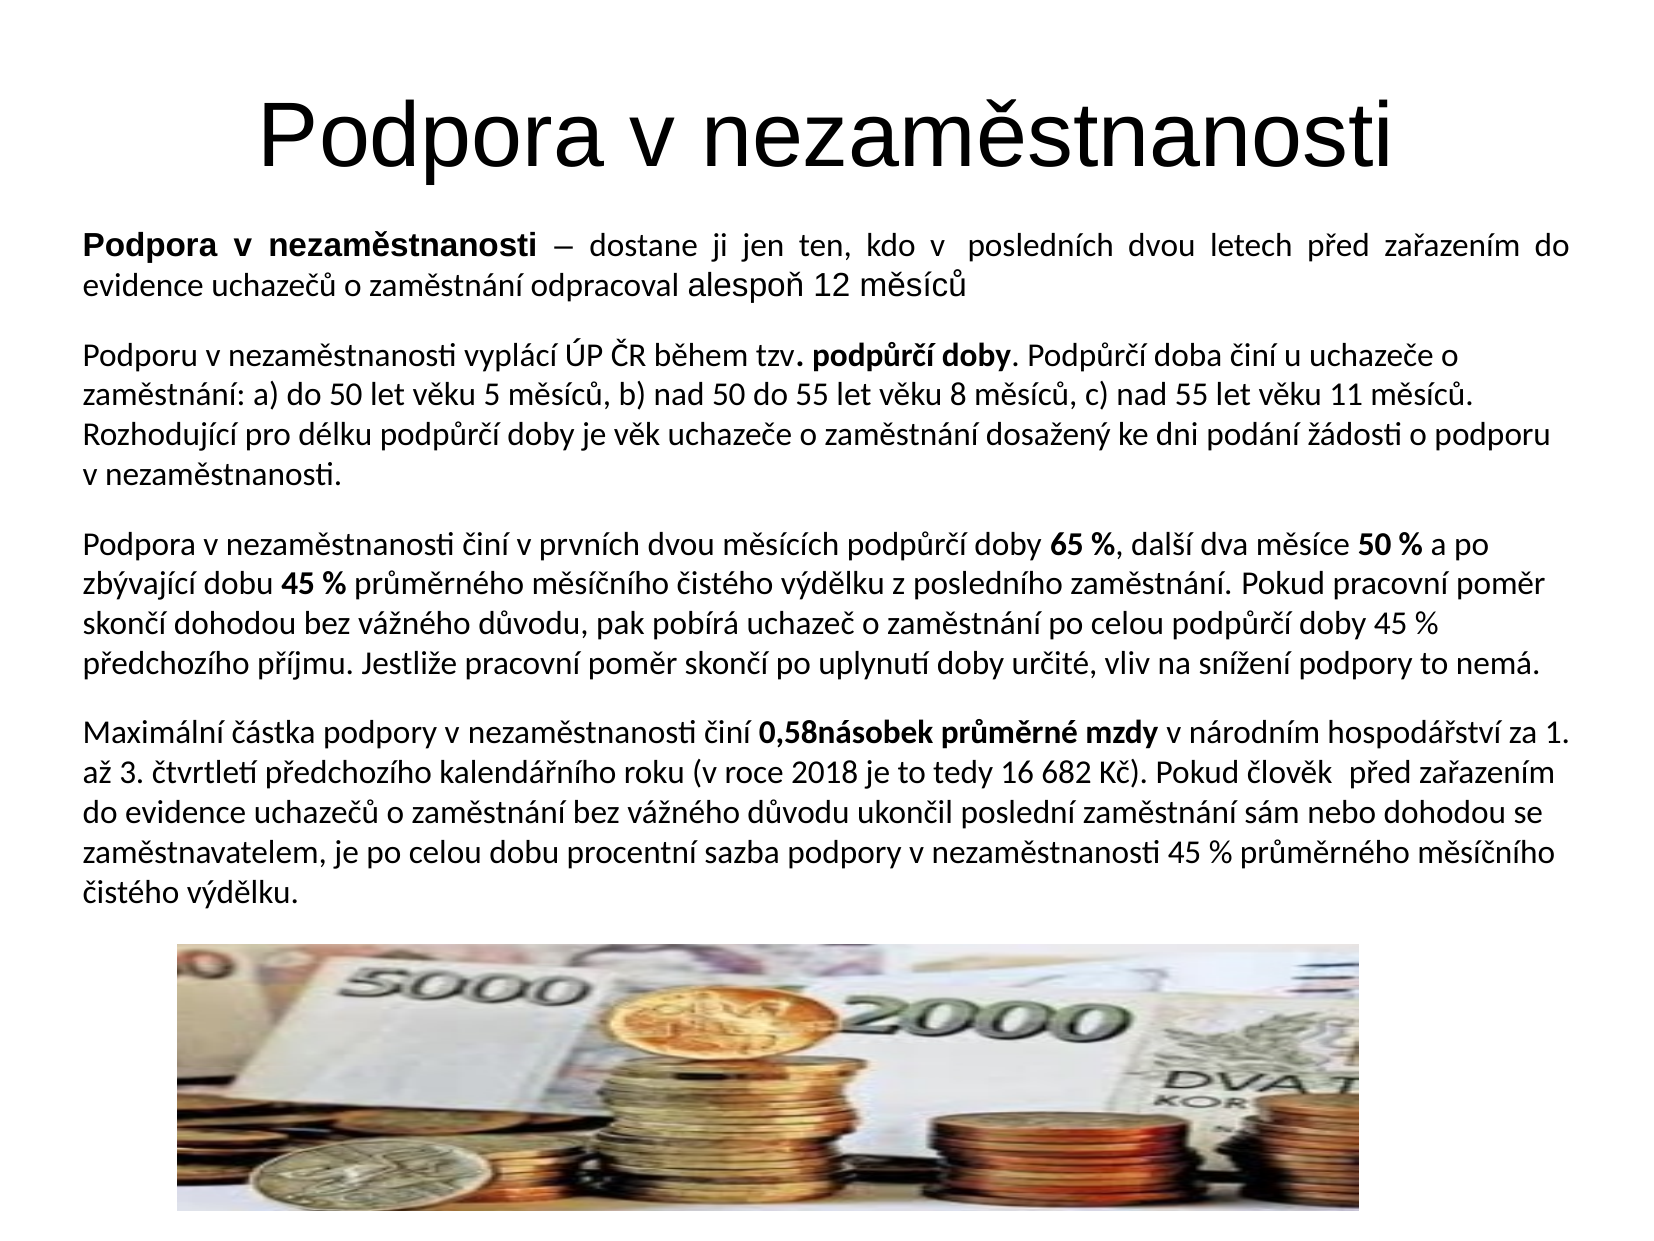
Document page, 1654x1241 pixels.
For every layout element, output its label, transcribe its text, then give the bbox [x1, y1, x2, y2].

title Podpora v nezaměstnanosti [82, 49, 1571, 212]
list Podpora v nezaměstnanosti – dostane ji jen ten, kdo v posledních dvou letech před zařazením do evidence uchazečů o zaměstnání odpracoval alespoň 12 měsíců Podporu v nezaměstnanosti vyplácí ÚP ČR během tzv. podpůrčí doby. Podpůrčí doba činí u uchazeče o zaměstnání: a) do 50 let věku 5 měsíců, b) nad 50 do 55 let věku 8 měsíců, c) nad 55 let věku 11 měsíců. Rozhodující pro délku podpůrčí doby je věk uchazeče o zaměstnání dosažený ke dni podání žádosti o podporu v nezaměstnanosti. Podpora v nezaměstnanosti činí v prvních dvou měsících podpůrčí doby 65 %, další dva měsíce 50 % a po zbývající dobu 45 % průměrného měsíčního čistého výdělku z posledního zaměstnání. Pokud pracovní poměr skončí dohodou bez vážného důvodu, pak pobírá uchazeč o zaměstnání po celou podpůrčí doby 45 % předchozího příjmu. Jestliže pracovní poměr skončí po uplynutí doby určité, vliv na snížení podpory to nemá. Maximální částka podpory v nezaměstnanosti činí 0,58násobek průměrné mzdy v národním hospodářství za 1. až 3. čtvrtletí předchozího kalendářního roku (v roce 2018 je to tedy 16 682 Kč). Pokud člověk před zařazením do evidence uchazečů o zaměstnání bez vážného důvodu ukončil poslední zaměstnání sám nebo dohodou se zaměstnavatelem, je po celou dobu procentní sazba podpory v nezaměstnanosti 45 % průměrného měsíčního čistého výdělku. [82, 223, 1571, 913]
picture [177, 944, 1359, 1211]
